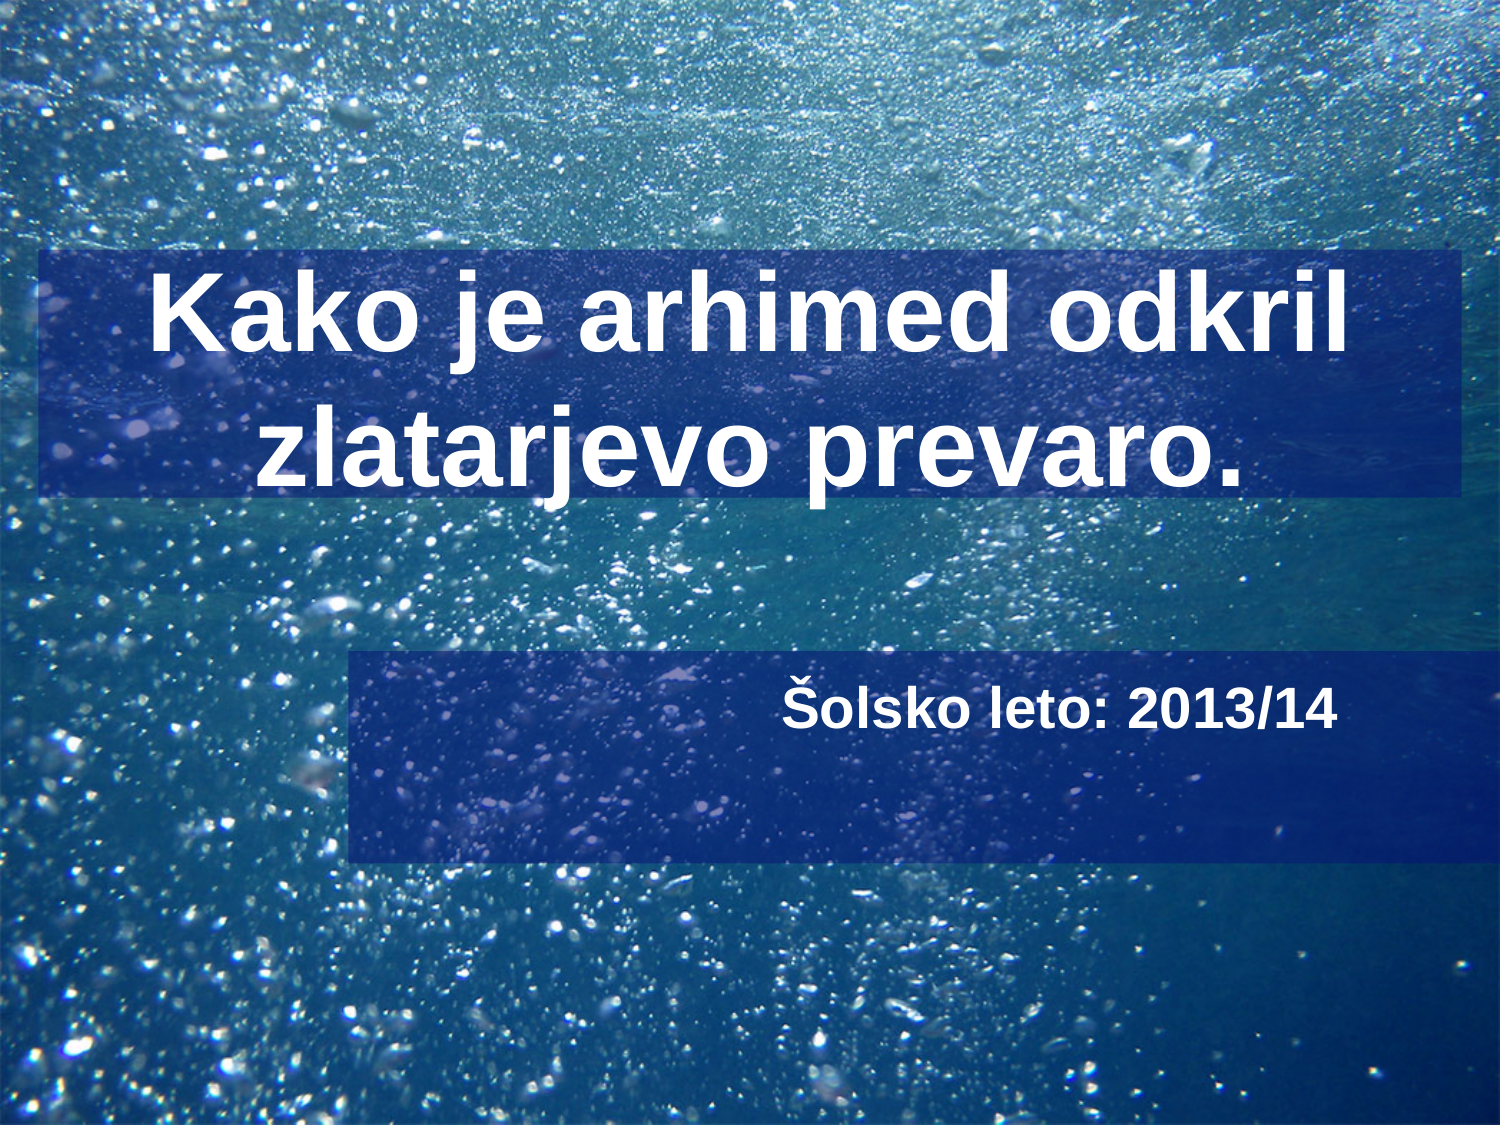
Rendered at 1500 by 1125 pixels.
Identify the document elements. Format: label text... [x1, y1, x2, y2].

picture [0, 0, 1500, 1125]
subtitle Šolsko leto: 2013/14 [348, 651, 1500, 864]
title Kako je arhimed odkril zlatarjevo prevaro. [38, 249, 1462, 498]
